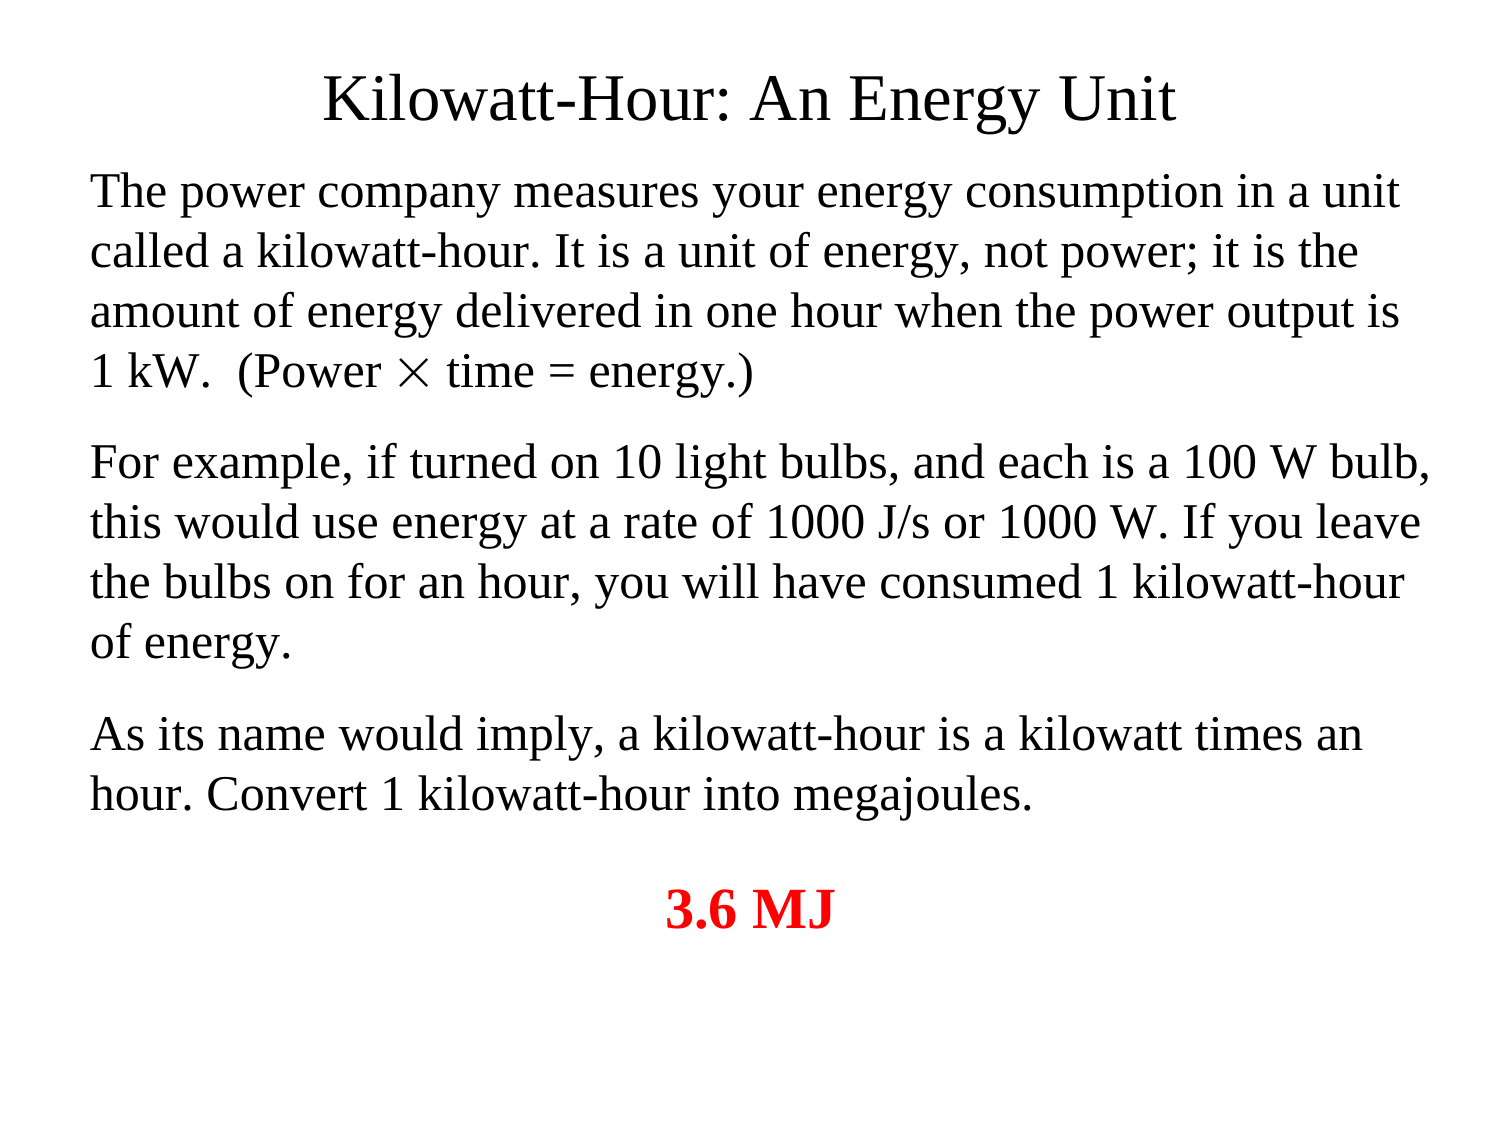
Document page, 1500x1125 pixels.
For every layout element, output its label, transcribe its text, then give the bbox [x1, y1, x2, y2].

text_box The power company measures your energy consumption in a unit called a kilowatt-hour. It is a unit of energy, not power; it is the amount of energy delivered in one hour when the power output is 1 kW. (Power  time = energy.) For example, if turned on 10 light bulbs, and each is a 100 W bulb, this would use energy at a rate of 1000 J/s or 1000 W. If you leave the bulbs on for an hour, you will have consumed 1 kilowatt-hour of energy. As its name would imply, a kilowatt-hour is a kilowatt times an hour. Convert 1 kilowatt-hour into megajoules. [74, 149, 1450, 828]
text_box 3.6 MJ [650, 862, 852, 948]
title Kilowatt-Hour: An Energy Unit [112, 37, 1388, 149]
